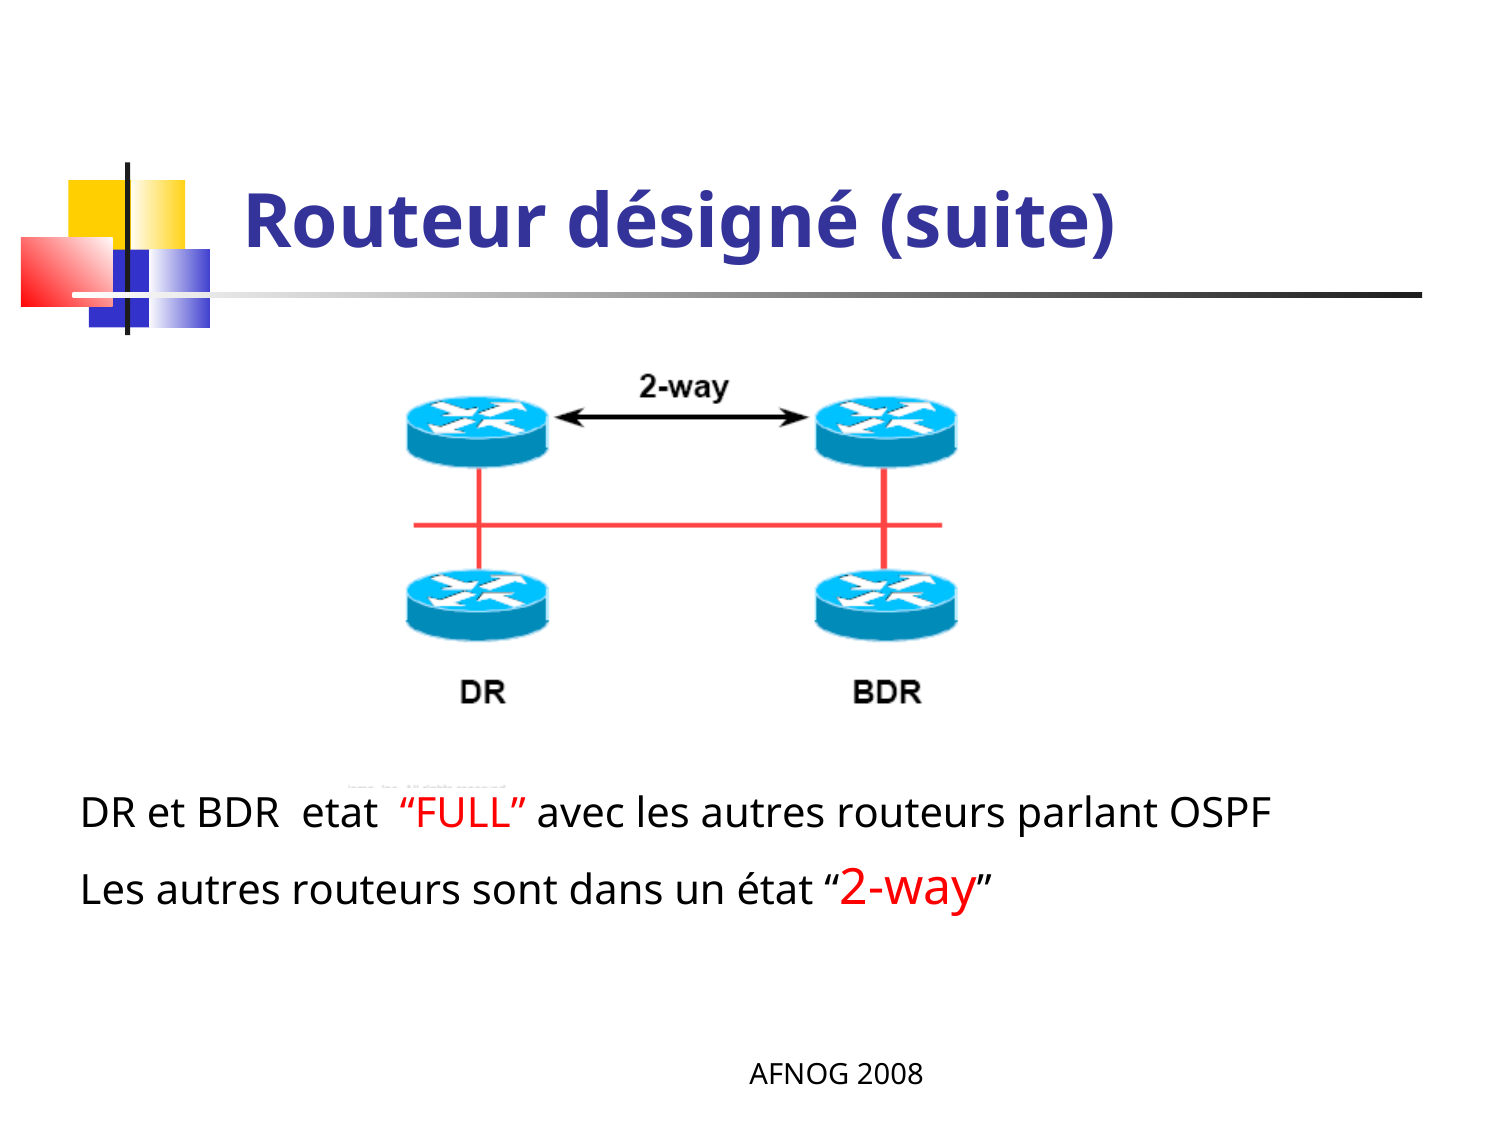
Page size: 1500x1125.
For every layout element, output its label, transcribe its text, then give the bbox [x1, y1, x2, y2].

list DR et BDR etat “FULL” avec les autres routeurs parlant OSPF‏ Les autres routeurs sont dans un état “2-way” [64, 774, 1436, 953]
picture [348, 350, 1041, 788]
text_box AFNOG 2008 [599, 1024, 1074, 1099]
title Routeur désigné (suite)‏ [188, 35, 1468, 276]
